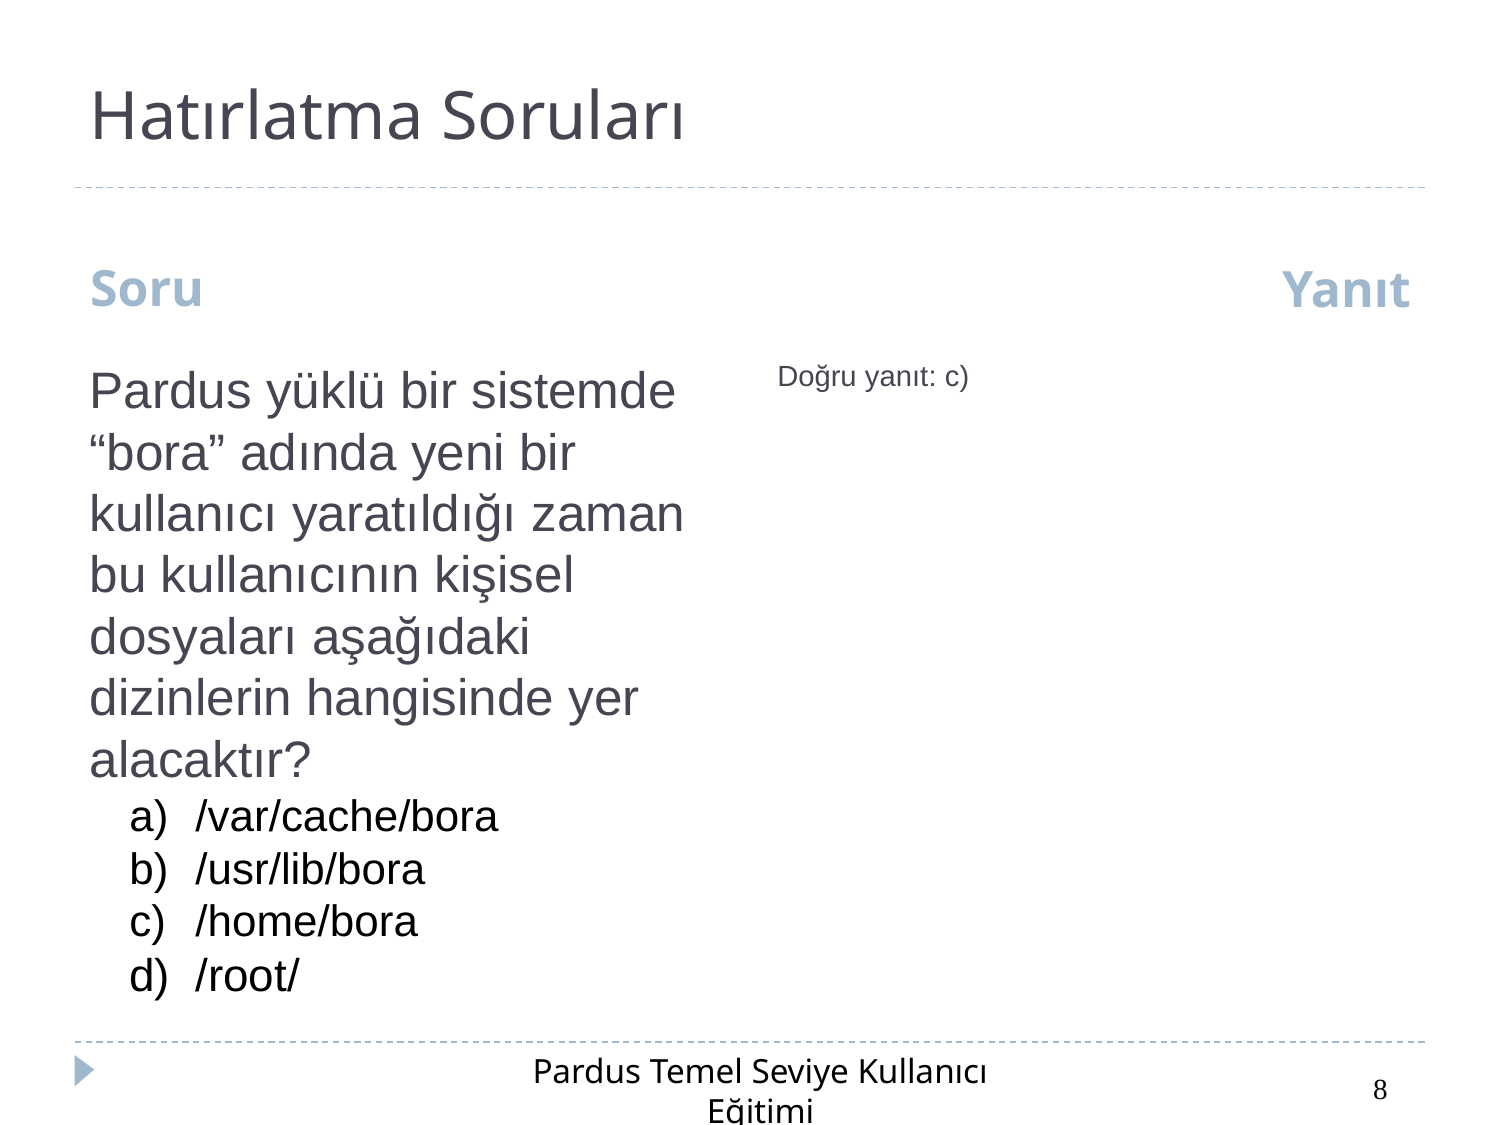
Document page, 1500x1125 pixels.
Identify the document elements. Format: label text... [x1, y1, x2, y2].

list Soru [75, 210, 738, 324]
list Yanıt [762, 212, 1426, 325]
list Doğru yanıt: c) [762, 350, 1425, 1013]
title Hatırlatma Soruları [75, 37, 1425, 188]
list Pardus yüklü bir sistemde “bora” adında yeni bir kullanıcı yaratıldığı zaman bu kullanıcının kişisel dosyaları aşağıdaki dizinlerin hangisinde yer alacaktır? /var/cache/bora /usr/lib/bora /home/bora /root/ [75, 350, 738, 1013]
